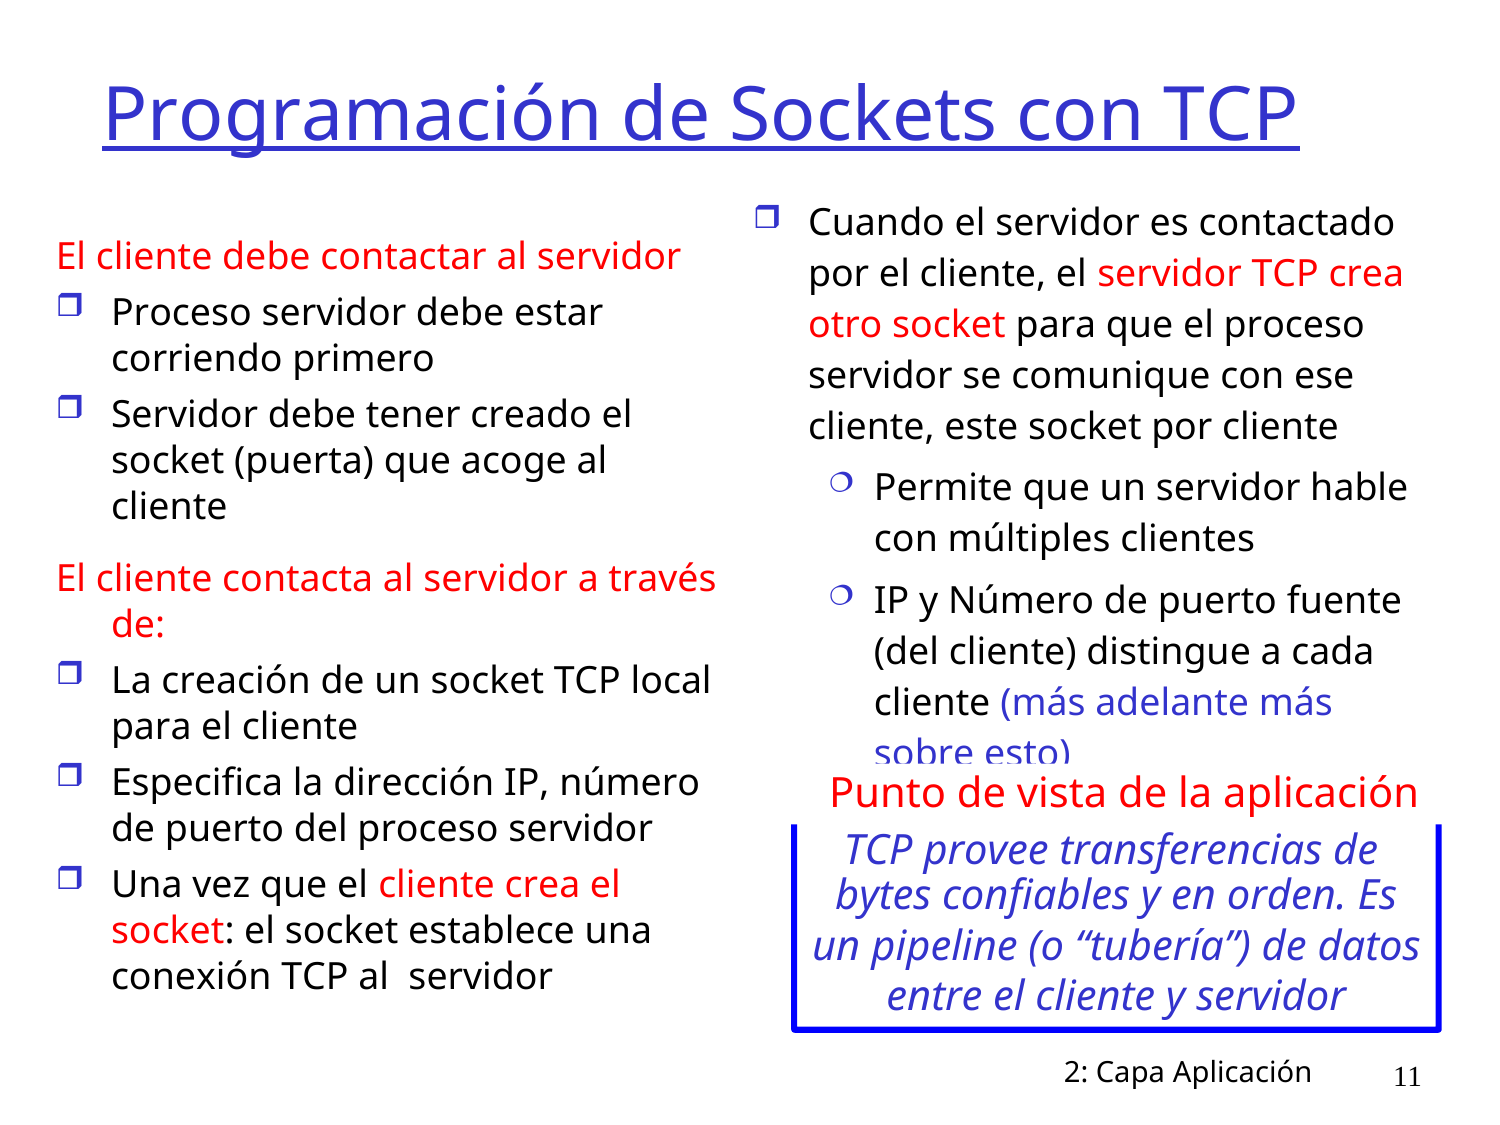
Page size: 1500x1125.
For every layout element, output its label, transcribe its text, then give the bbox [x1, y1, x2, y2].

title Programación de Sockets con TCP [87, 18, 1459, 207]
list El cliente debe contactar al servidor Proceso servidor debe estar corriendo primero Servidor debe tener creado el socket (puerta) que acoge al cliente El cliente contacta al servidor a través de: La creación de un socket TCP local para el cliente Especifica la dirección IP, número de puerto del proceso servidor Una vez que el cliente crea el socket: el socket establece una conexión TCP al servidor [41, 224, 748, 1051]
list Cuando el servidor es contactado por el cliente, el servidor TCP crea otro socket para que el proceso servidor se comunique con ese cliente, este socket por cliente Permite que un servidor hable con múltiples clientes IP y Número de puerto fuente (del cliente) distingue a cada cliente (más adelante más sobre esto)‏ [738, 187, 1426, 727]
text_box Punto de vista de la aplicación [787, 763, 1462, 825]
text_box TCP provee transferencias de bytes confiables y en orden. Es un pipeline (o “tubería”) de datos entre el cliente y servidor [794, 825, 1439, 1030]
